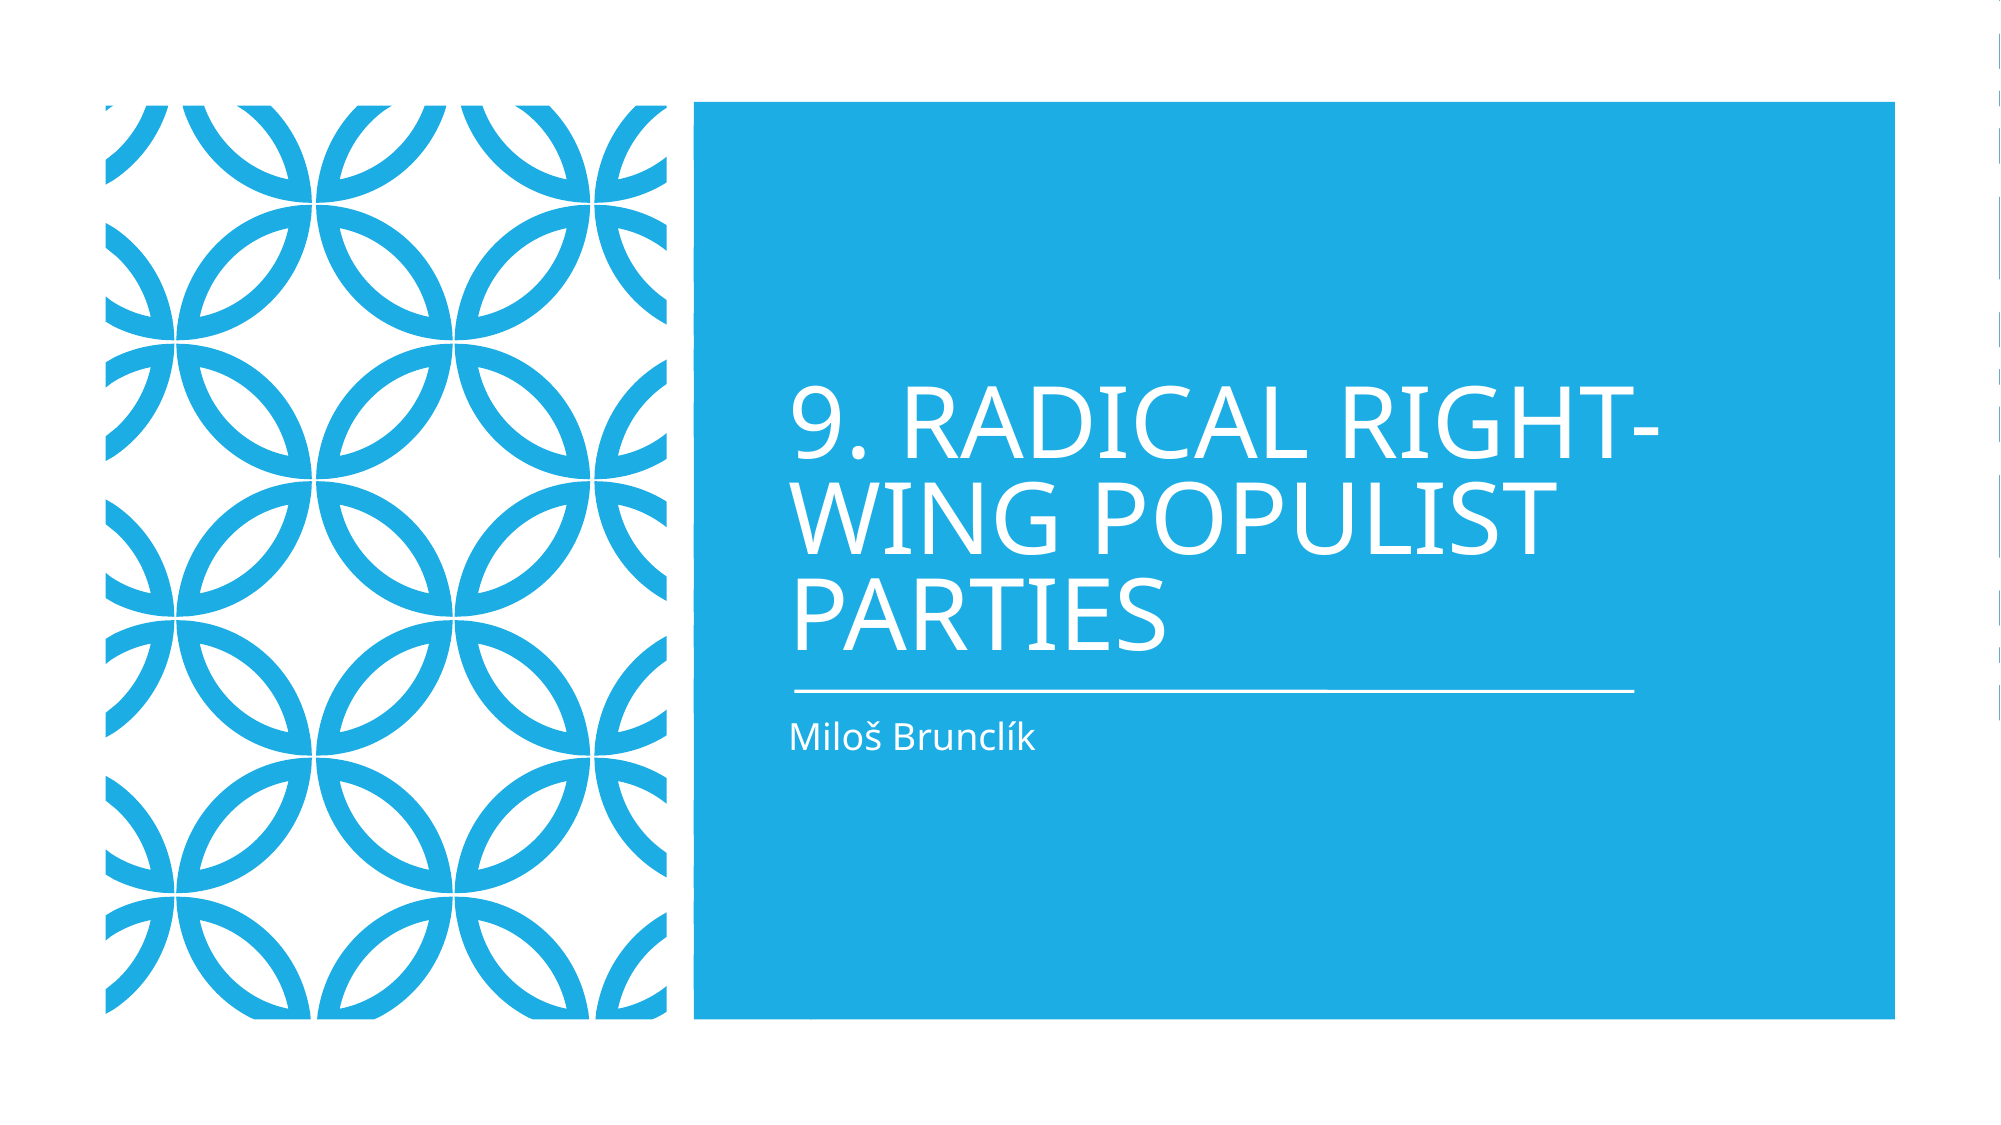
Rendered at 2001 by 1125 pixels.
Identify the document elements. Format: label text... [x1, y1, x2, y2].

title 9. RADICAL RIGHT-WING POPULIST PARTIES [773, 181, 1816, 678]
text_box [0, 0, 2000, 1125]
subtitle Miloš Brunclík [773, 705, 1816, 941]
